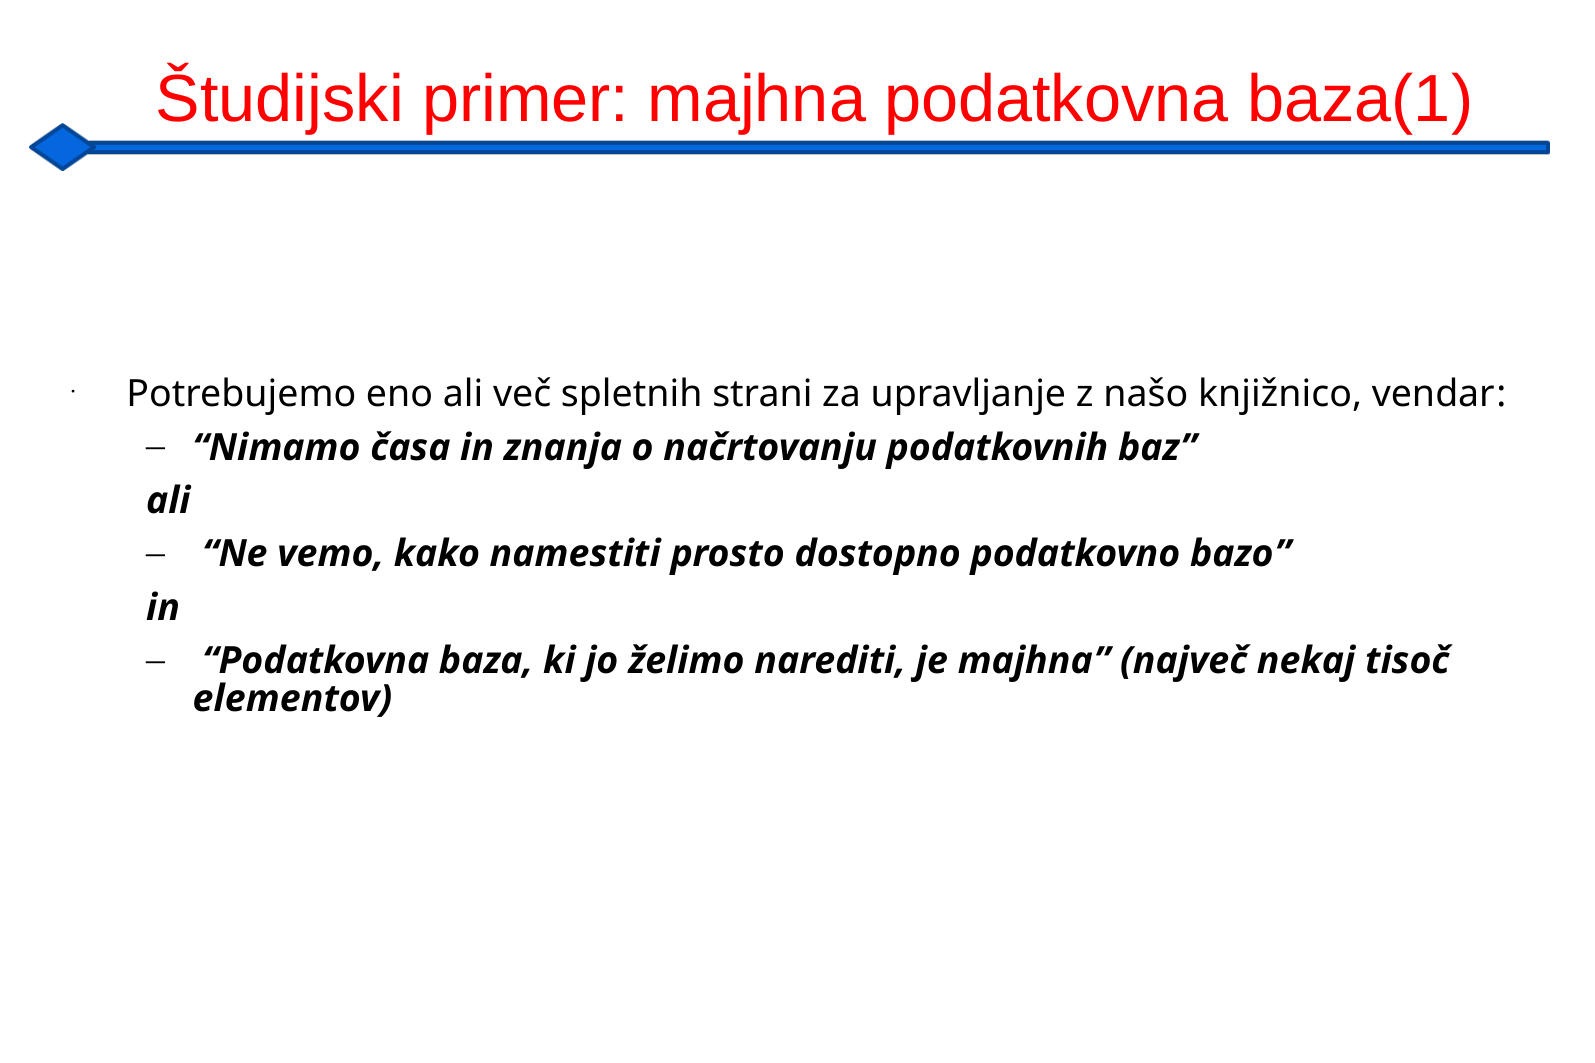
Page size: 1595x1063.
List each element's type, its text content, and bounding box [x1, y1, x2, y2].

text_box Potrebujemo eno ali več spletnih strani za upravljanje z našo knjižnico, vendar: “Nimamo časa in znanja o načrtovanju podatkovnih baz” ali “Ne vemo, kako namestiti prosto dostopno podatkovno bazo” in “Podatkovna baza, ki jo želimo narediti, je majhna” (največ nekaj tisoč elementov) [71, 193, 1560, 966]
picture [28, 122, 1551, 172]
title Študijski primer: majhna podatkovna baza(1) [35, 36, 1595, 157]
